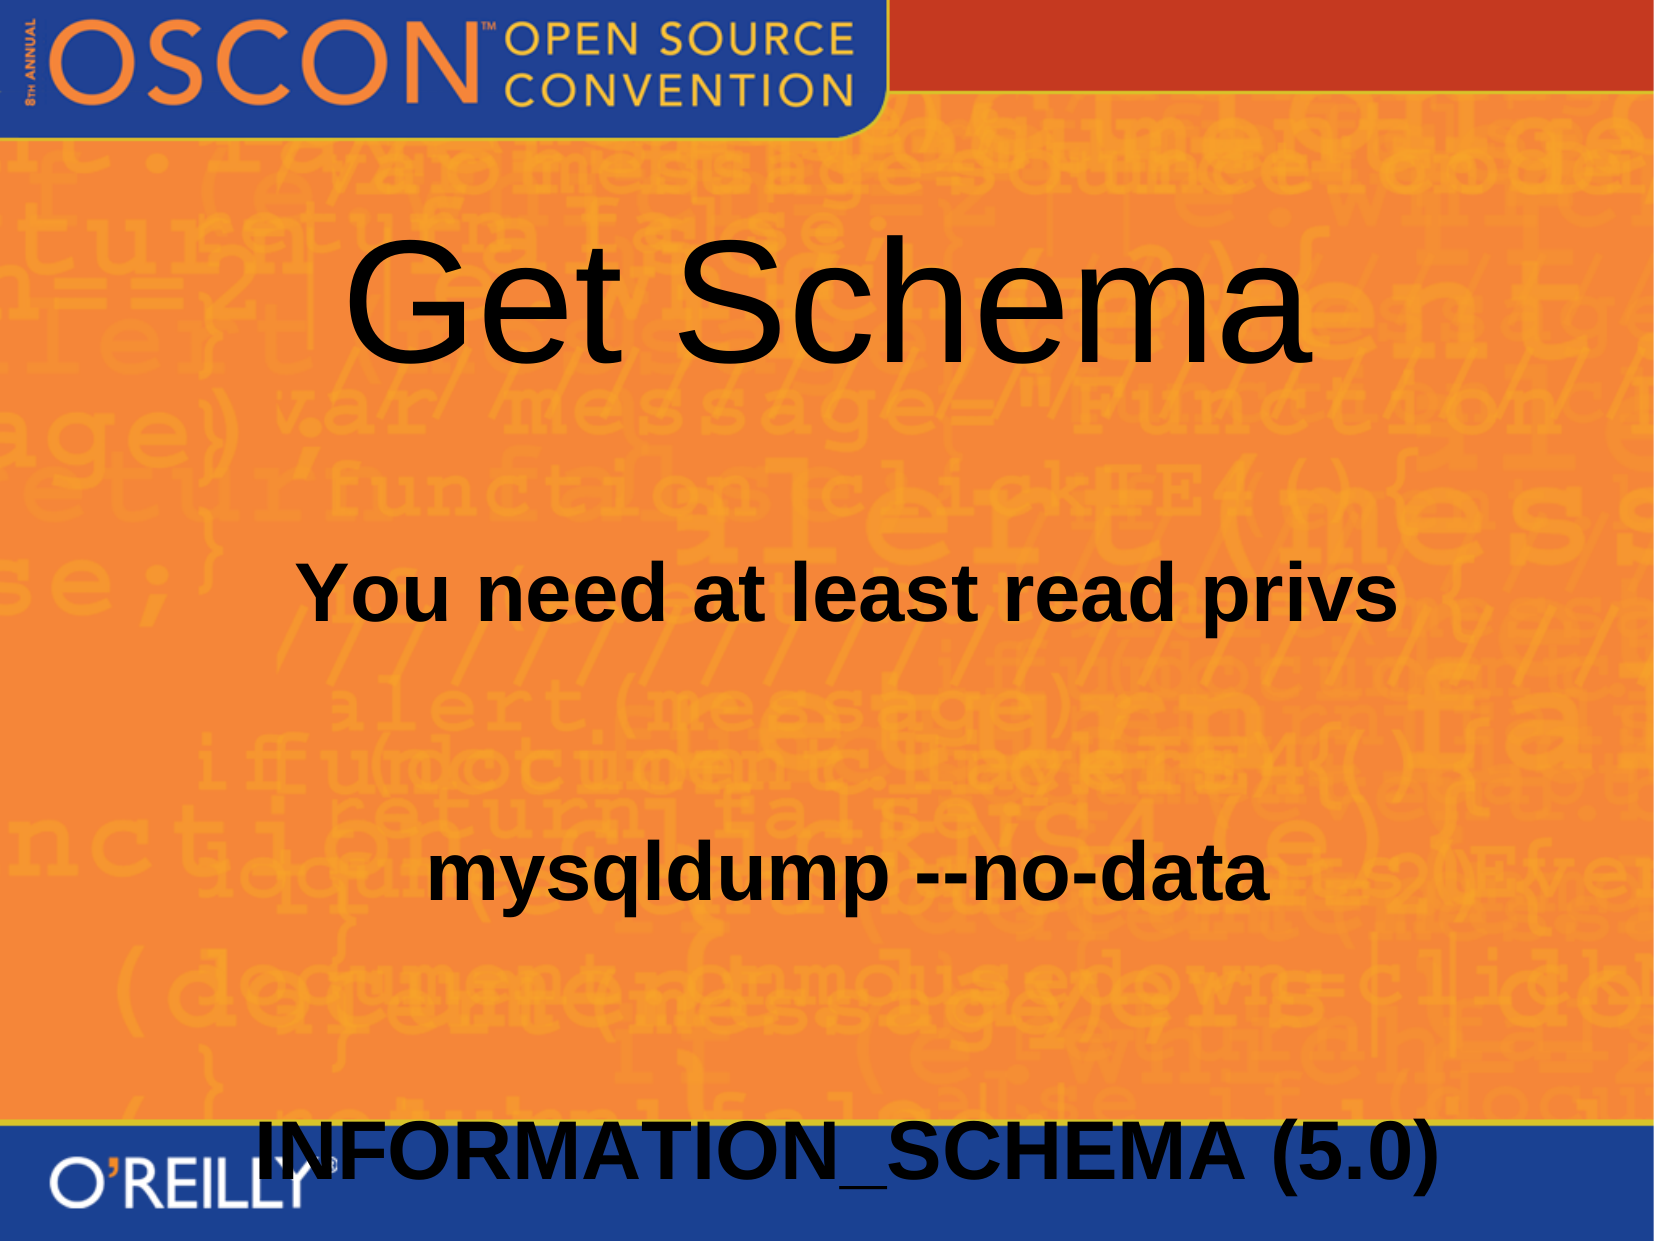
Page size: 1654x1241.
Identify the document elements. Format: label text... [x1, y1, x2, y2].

title Get Schema [121, 188, 1534, 400]
picture [0, 0, 1654, 1241]
list You need at least read privs mysqldump --no-data INFORMATION_SCHEMA (5.0) [112, 546, 1576, 1241]
